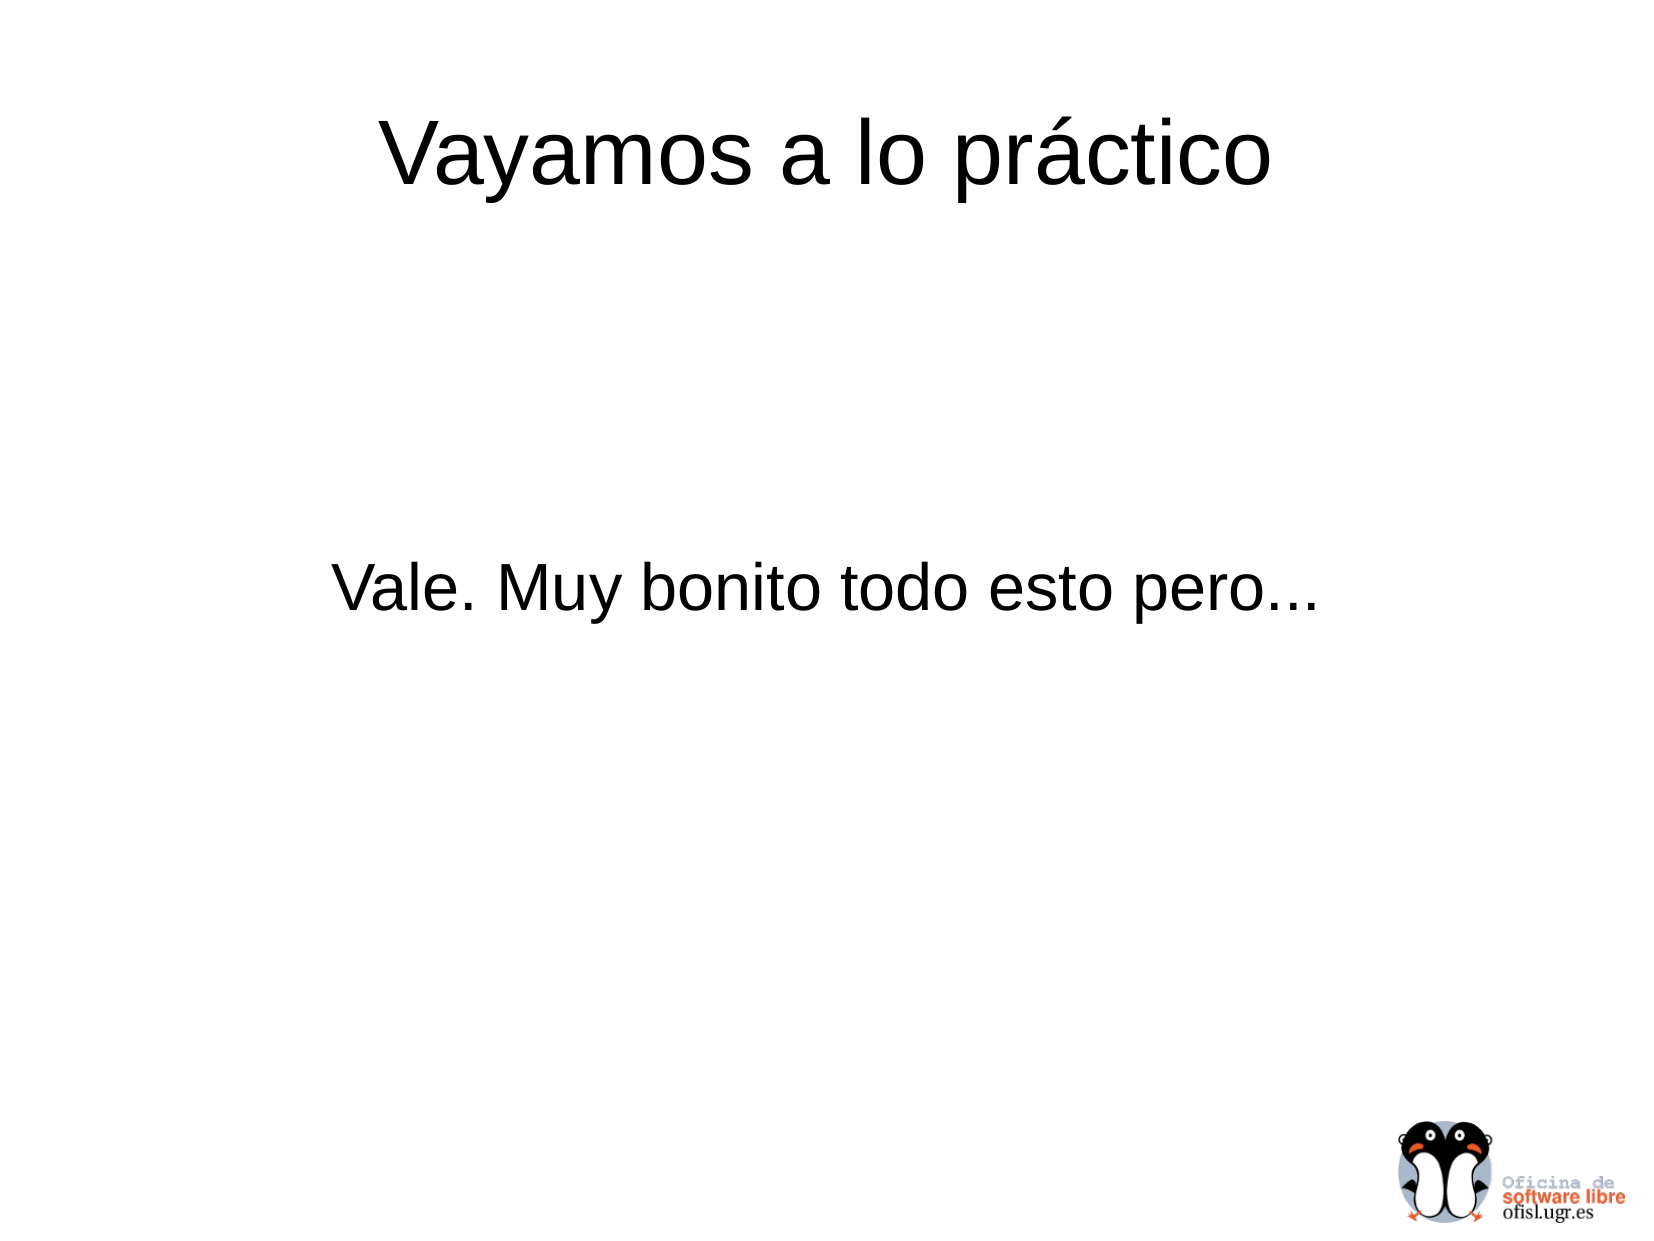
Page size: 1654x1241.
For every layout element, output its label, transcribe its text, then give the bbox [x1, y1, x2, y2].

subtitle Vale. Muy bonito todo esto pero... [82, 297, 1571, 1102]
title Vayamos a lo práctico [82, 56, 1571, 250]
picture [1398, 1121, 1625, 1223]
